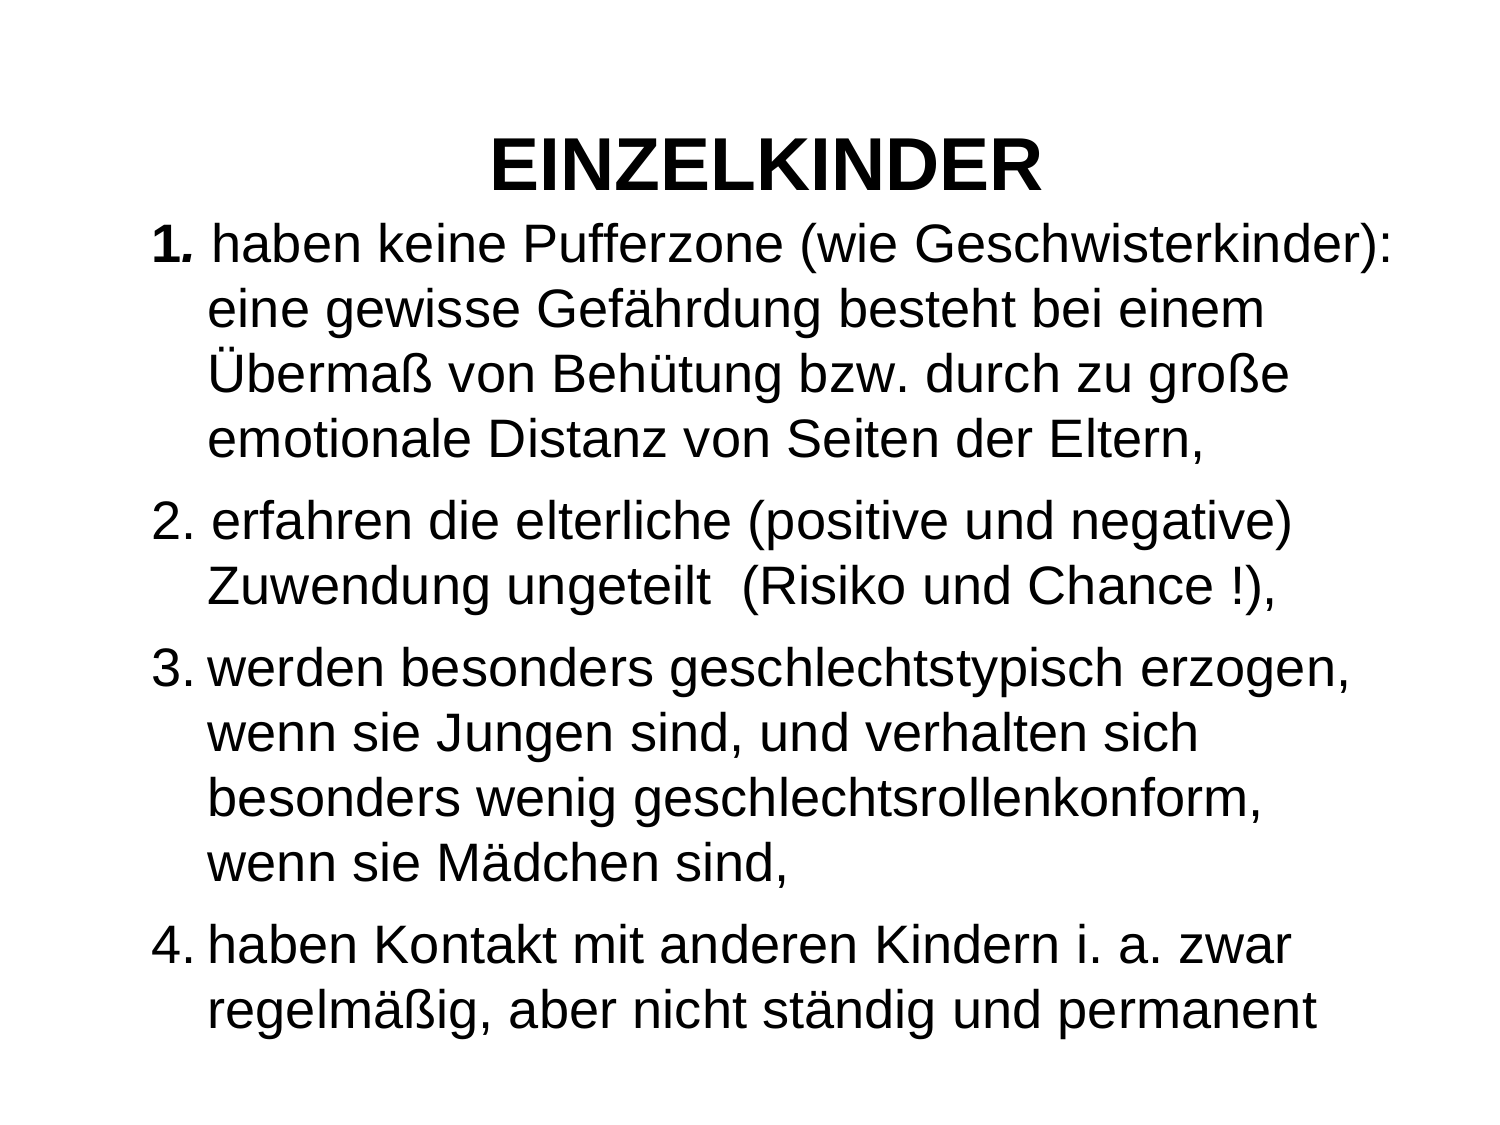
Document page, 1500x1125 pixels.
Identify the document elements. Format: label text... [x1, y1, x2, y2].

text_box EINZELKINDER 1. haben keine Pufferzone (wie Geschwisterkinder): eine gewisse Gefährdung besteht bei einem Übermaß von Behütung bzw. durch zu große emotionale Distanz von Seiten der Eltern, 2. erfahren die elterliche (positive und negative) Zuwendung ungeteilt (Risiko und Chance !), werden besonders geschlechtstypisch erzogen, wenn sie Jungen sind, und verhalten sich besonders wenig geschlechtsrollenkonform, wenn sie Mädchen sind, haben Kontakt mit anderen Kindern i. a. zwar regelmäßig, aber nicht ständig und permanent [76, 91, 1424, 1047]
